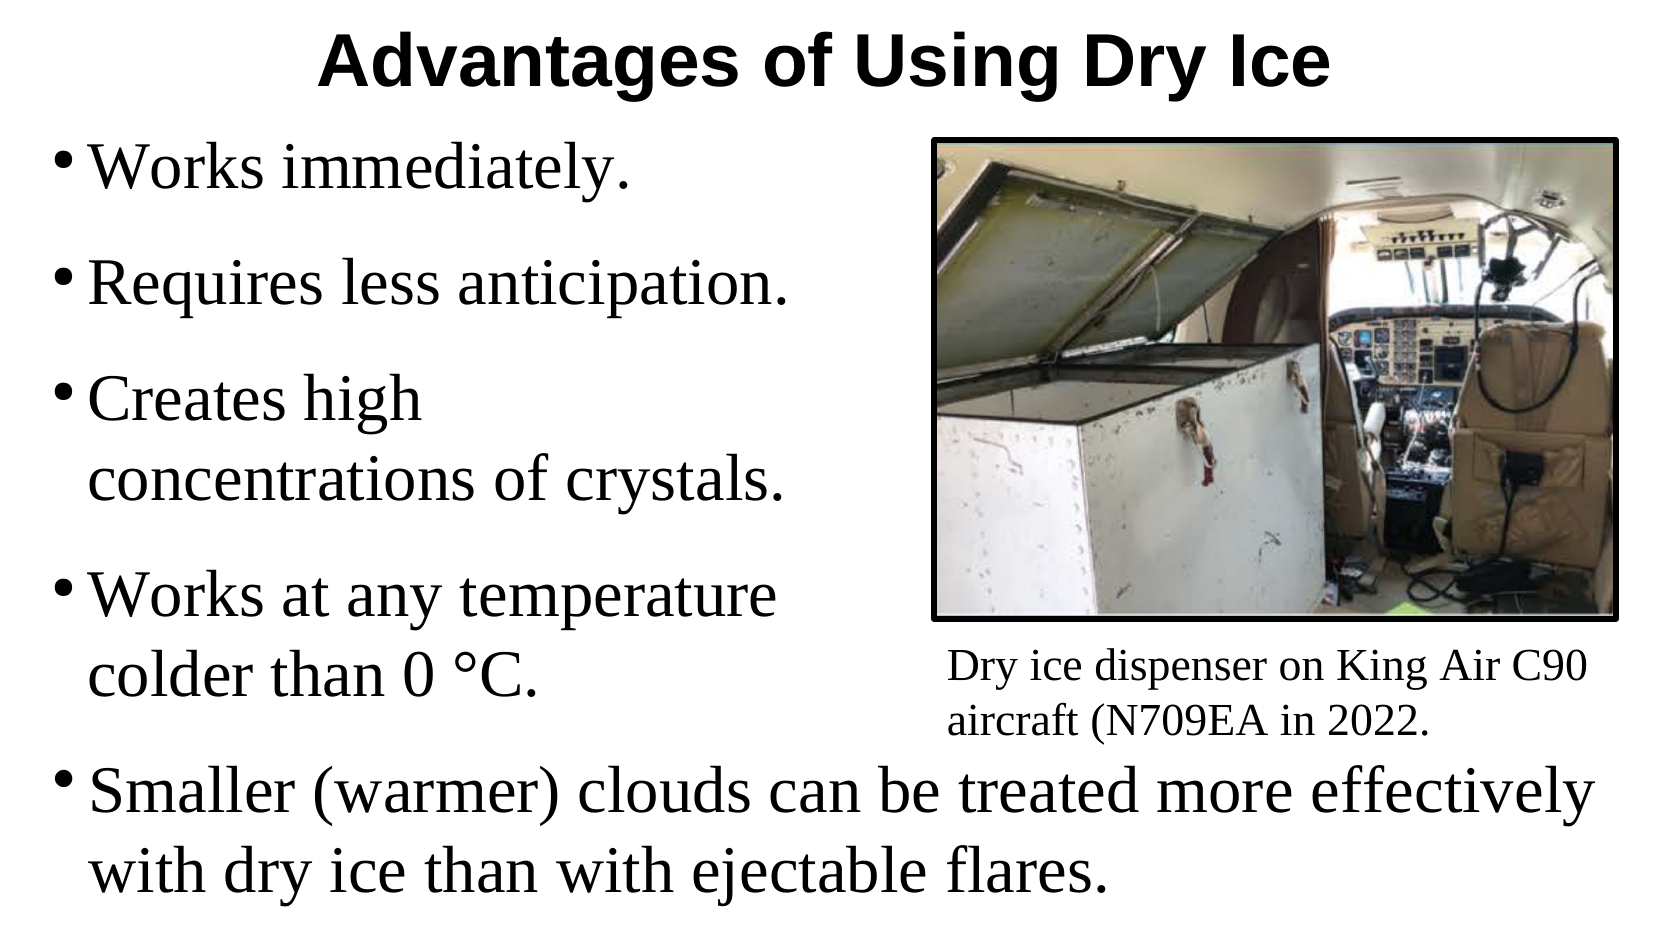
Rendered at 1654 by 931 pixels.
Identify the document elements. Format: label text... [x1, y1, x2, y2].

picture [937, 143, 1613, 617]
text_box Works immediately. Requires less anticipation. Creates high concentrations of crystals. Works at any temperature colder than 0 °C. [25, 114, 818, 718]
text_box Smaller (warmer) clouds can be treated more effectively with dry ice than with ejectable flares. [0, 744, 1652, 908]
title Advantages of Using Dry Ice [0, 5, 1654, 107]
text_box Dry ice dispenser on King Air C90 aircraft (N709EA in 2022. [893, 632, 1643, 746]
